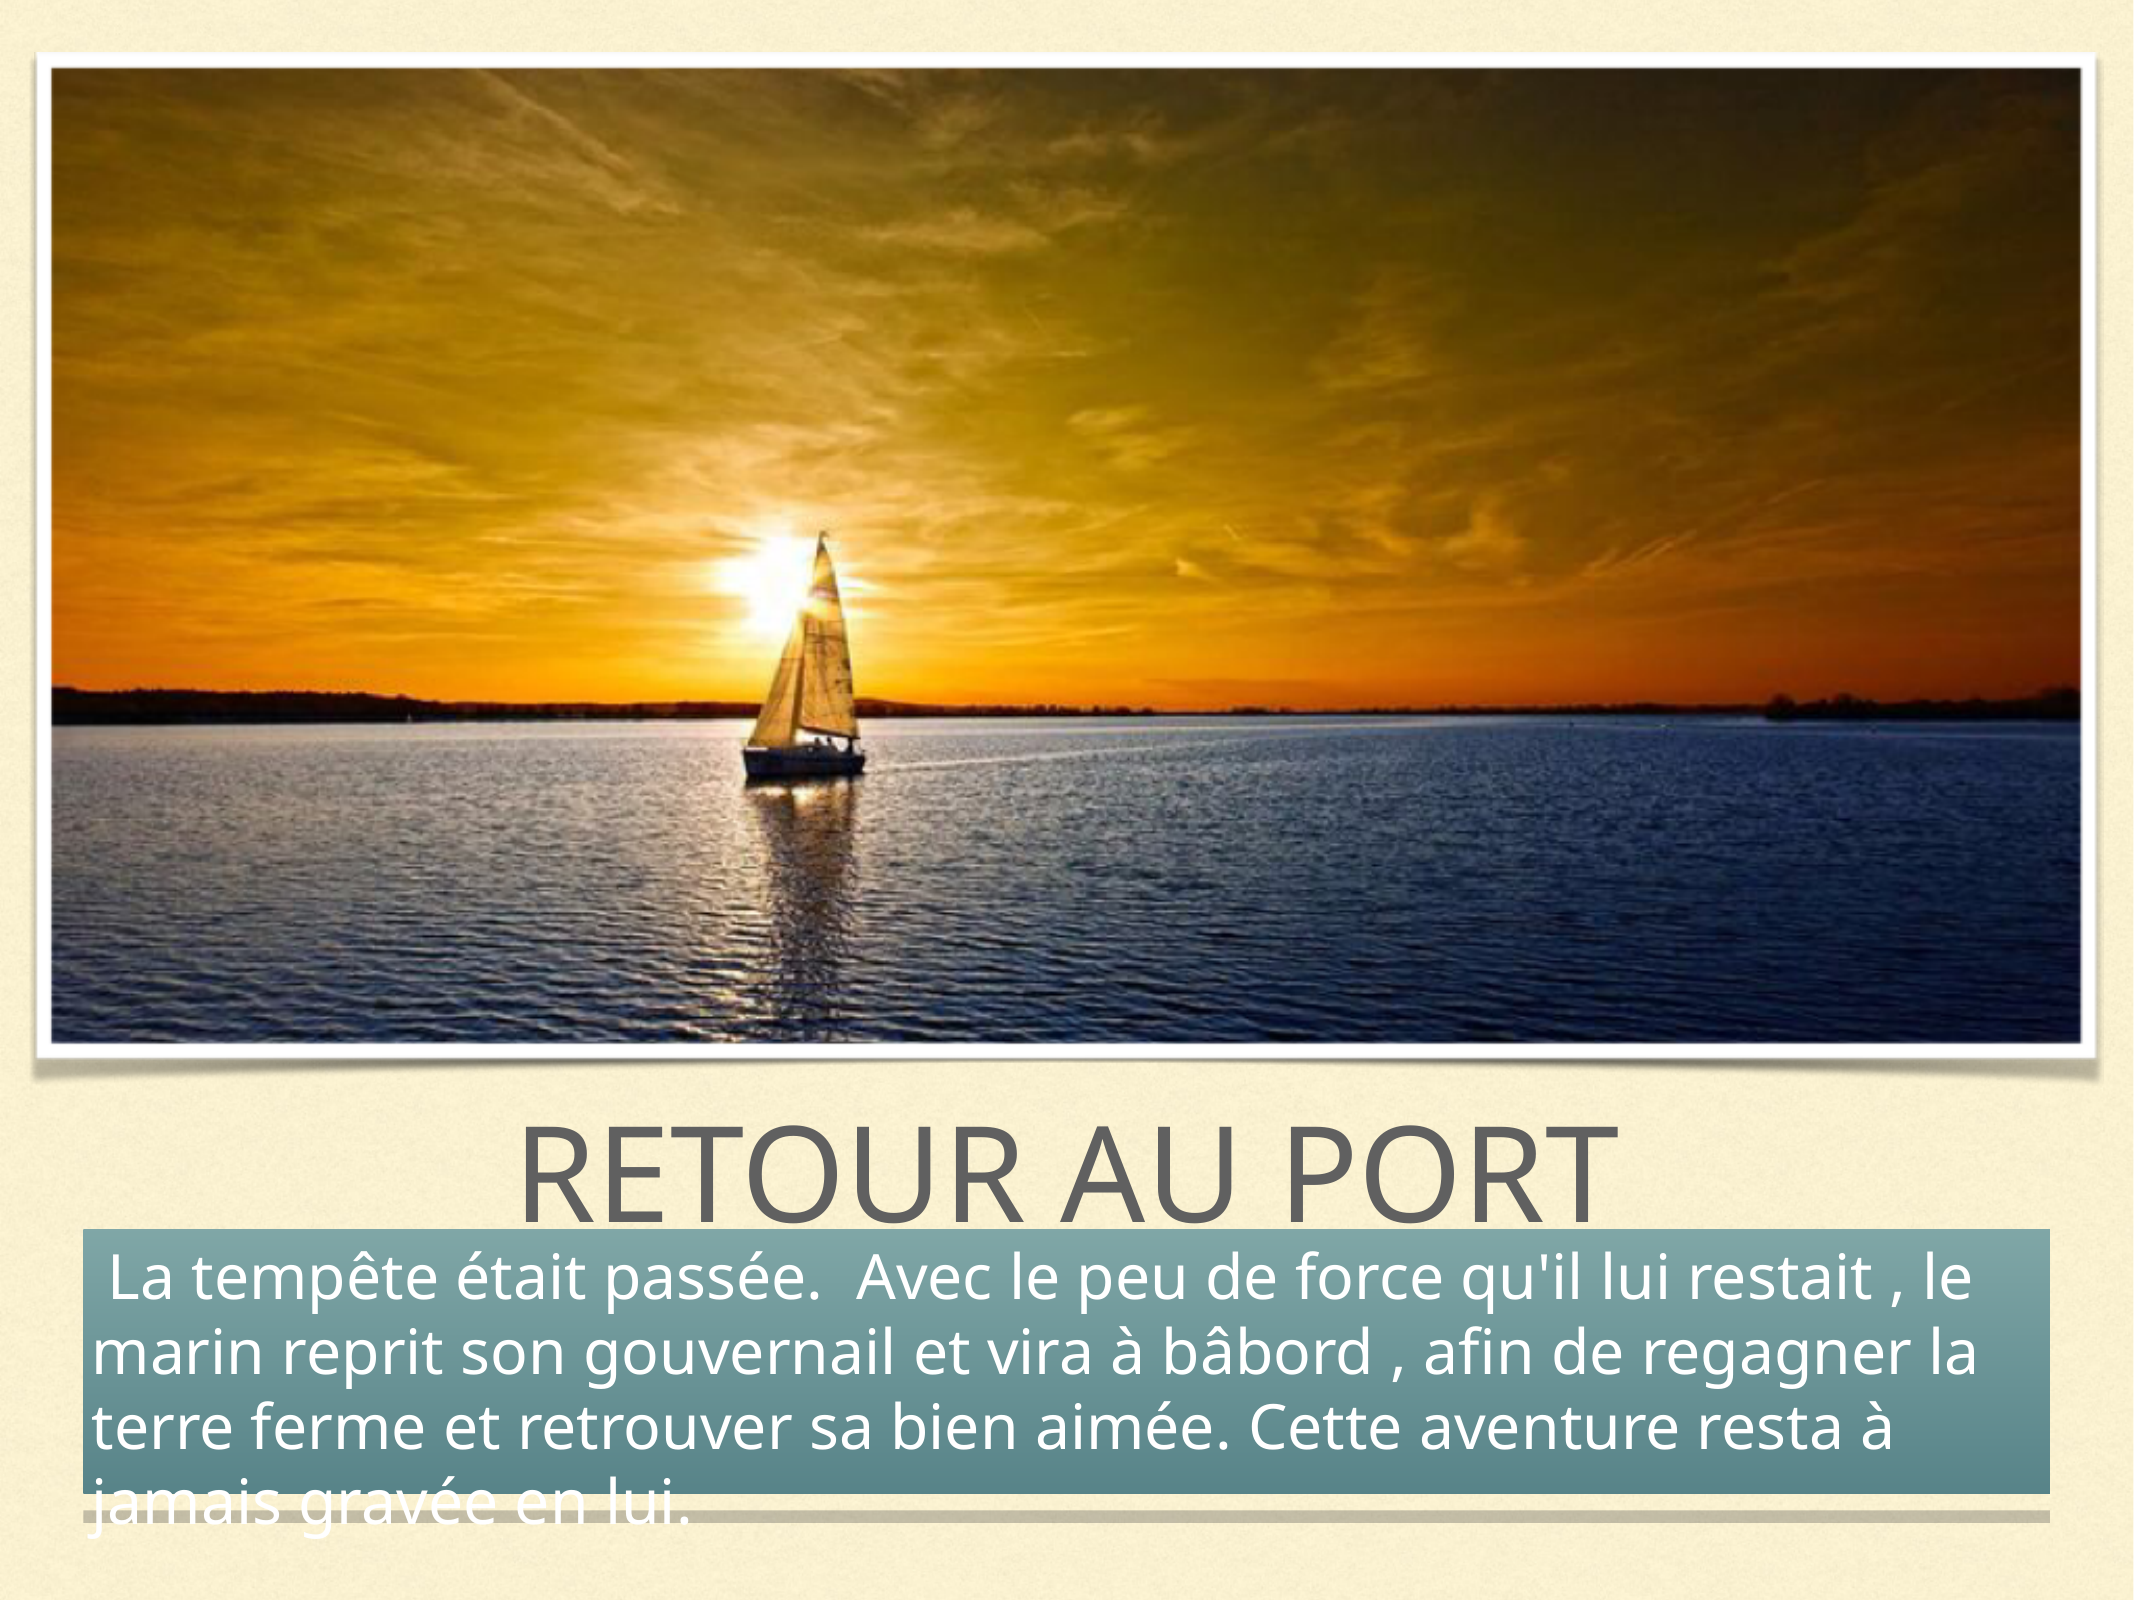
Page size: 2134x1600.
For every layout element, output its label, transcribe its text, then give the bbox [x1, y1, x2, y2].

text_box retour au port [504, 1080, 1629, 1258]
picture [0, 0, 2134, 1600]
list La tempête était passée. Avec le peu de force qu'il lui restait , le marin reprit son gouvernail et vira à bâbord , afin de regagner la terre ferme et retrouver sa bien aimée. Cette aventure resta à jamais gravée en lui. [83, 1229, 2050, 1494]
